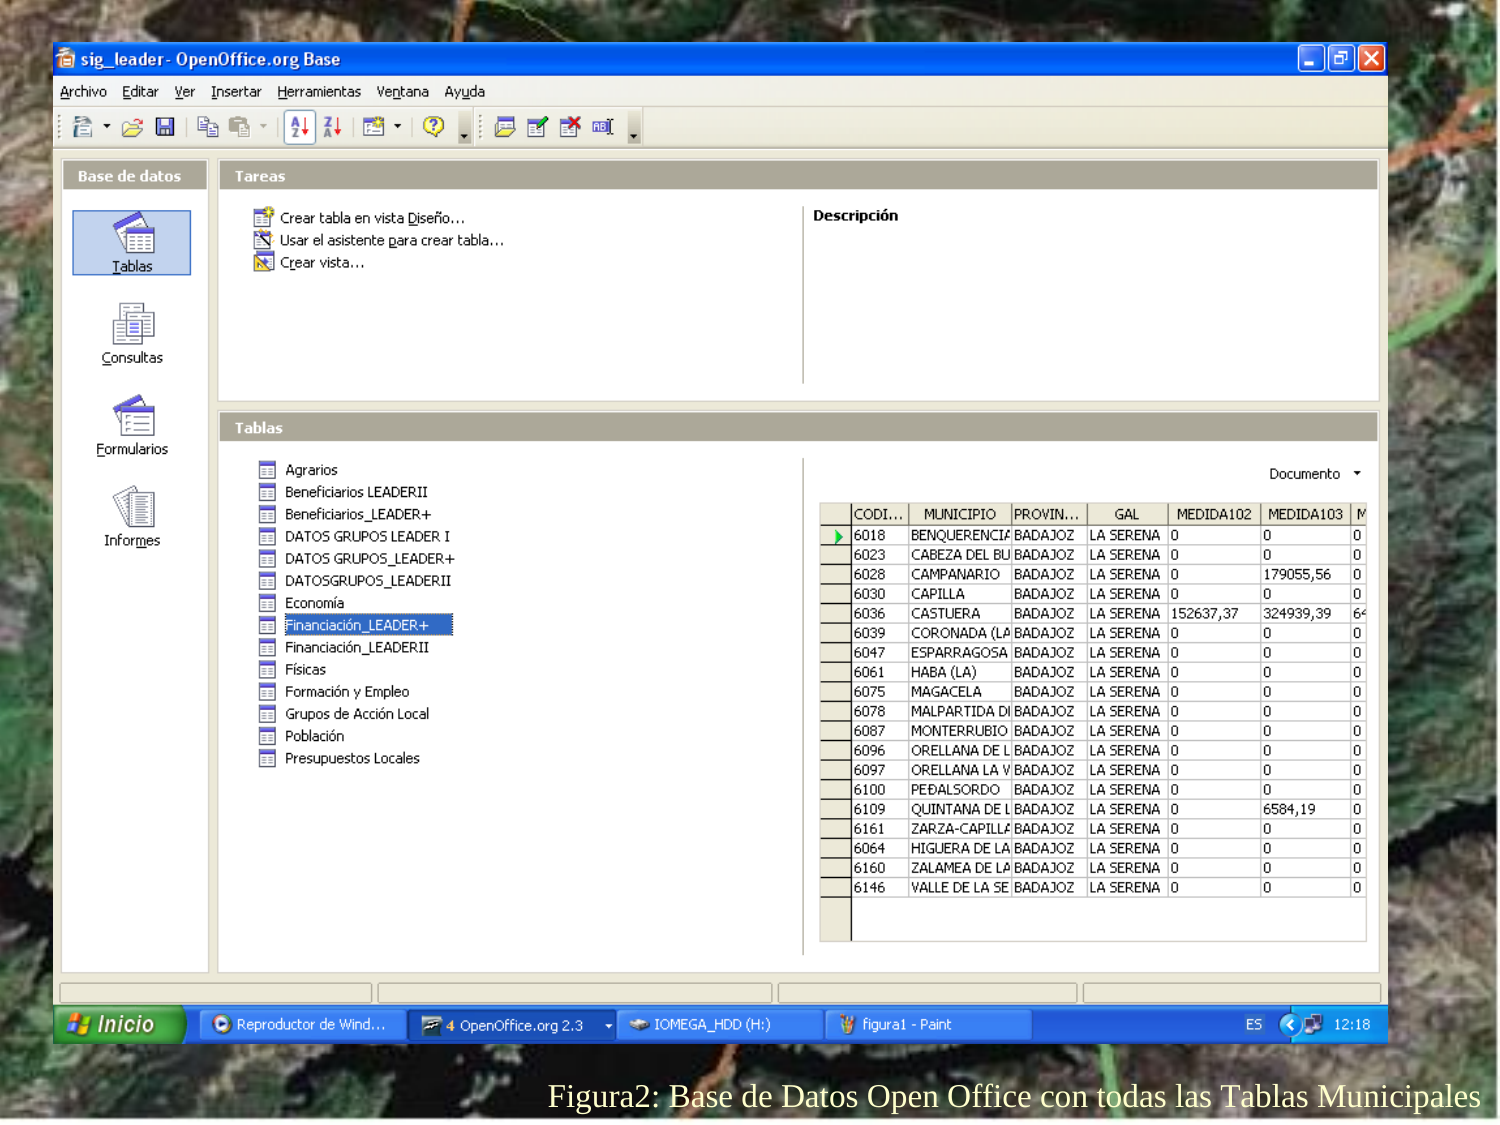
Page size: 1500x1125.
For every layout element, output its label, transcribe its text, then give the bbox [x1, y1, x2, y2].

text_box Figura2: Base de Datos Open Office con todas las Tablas Municipales [532, 1069, 1499, 1123]
picture [0, 0, 1500, 1125]
